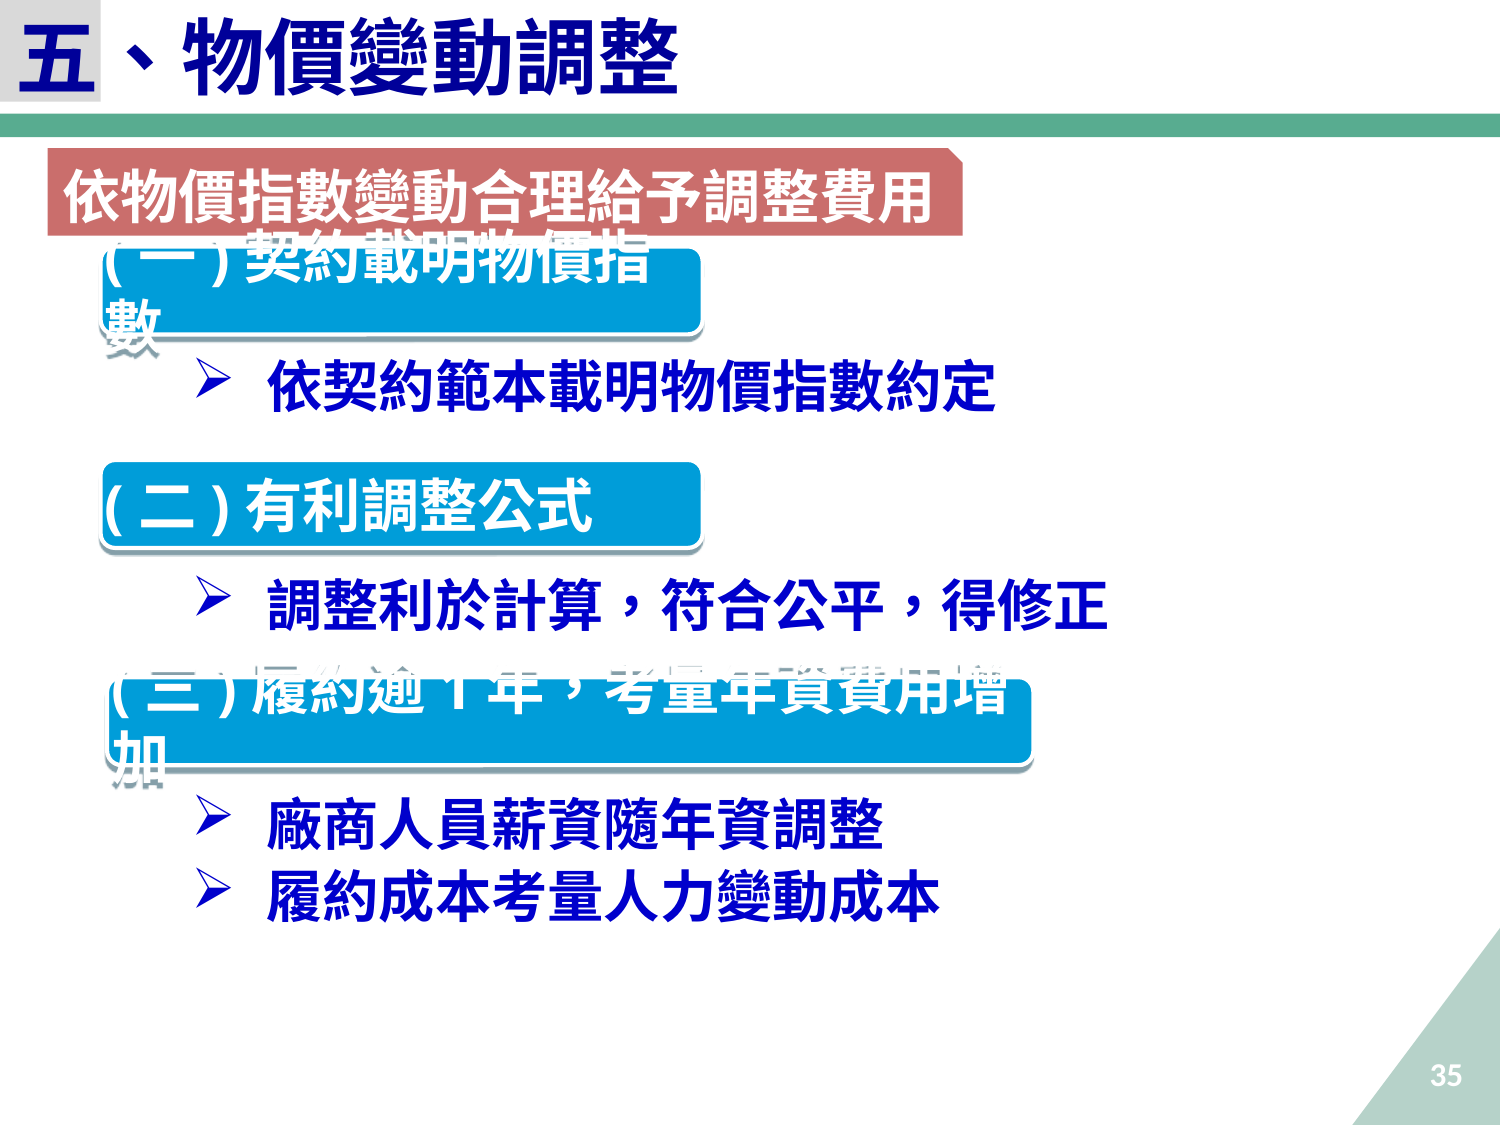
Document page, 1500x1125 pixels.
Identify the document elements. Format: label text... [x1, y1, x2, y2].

text_box 五、物價變動調整 [0, 0, 1465, 113]
text_box (三)履約逾1年，考量年資費用增加 [107, 677, 1034, 766]
text_box (一)契約載明物價指數 [382, 247, 398, 274]
text_box 依物價指數變動合理給予調整費用 [47, 148, 963, 236]
text_box 依契約範本載明物價指數約定 調整利於計算，符合公平，得修正 廠商人員薪資隨年資調整 履約成本考量人力變動成本 [0, 265, 1376, 1125]
text_box (一)契約載明物價指數 [100, 246, 703, 335]
text_box [0, 113, 1500, 138]
slide_number <編號> [1376, 1042, 1478, 1103]
text_box (二)有利調整公式 [100, 459, 703, 548]
text_box [1376, 927, 1500, 1125]
